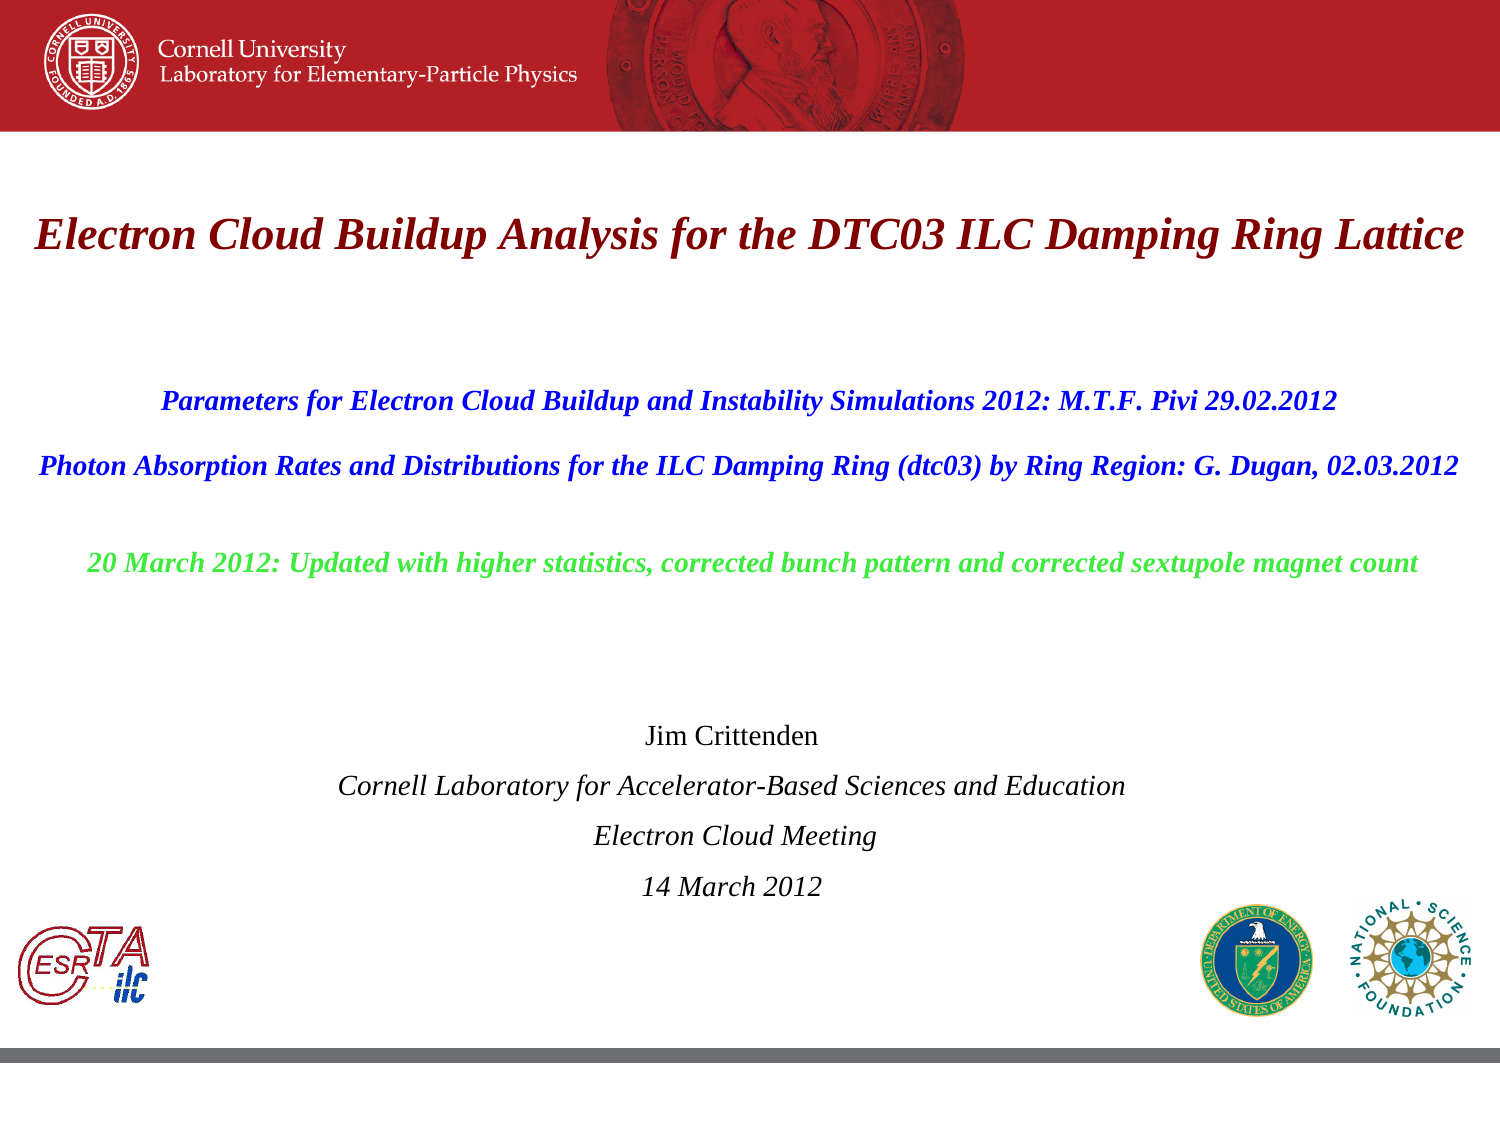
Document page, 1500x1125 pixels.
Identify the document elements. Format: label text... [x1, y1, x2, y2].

subtitle Jim Crittenden Cornell Laboratory for Accelerator-Based Sciences and Education Electron Cloud Meeting 14 March 2012 [281, 710, 1182, 909]
title Electron Cloud Buildup Analysis for the DTC03 ILC Damping Ring Lattice Parameters for Electron Cloud Buildup and Instability Simulations 2012: M.T.F. Pivi 29.02.2012 Photon Absorption Rates and Distributions for the ILC Damping Ring (dtc03) by Ring Region: G. Dugan, 02.03.2012 20 March 2012: Updated with higher statistics, corrected bunch pattern and corrected sextupole magnet count [0, 149, 1500, 638]
picture [1200, 904, 1313, 1017]
picture [1350, 899, 1471, 1017]
picture [0, 0, 1500, 132]
picture [8, 899, 151, 1036]
